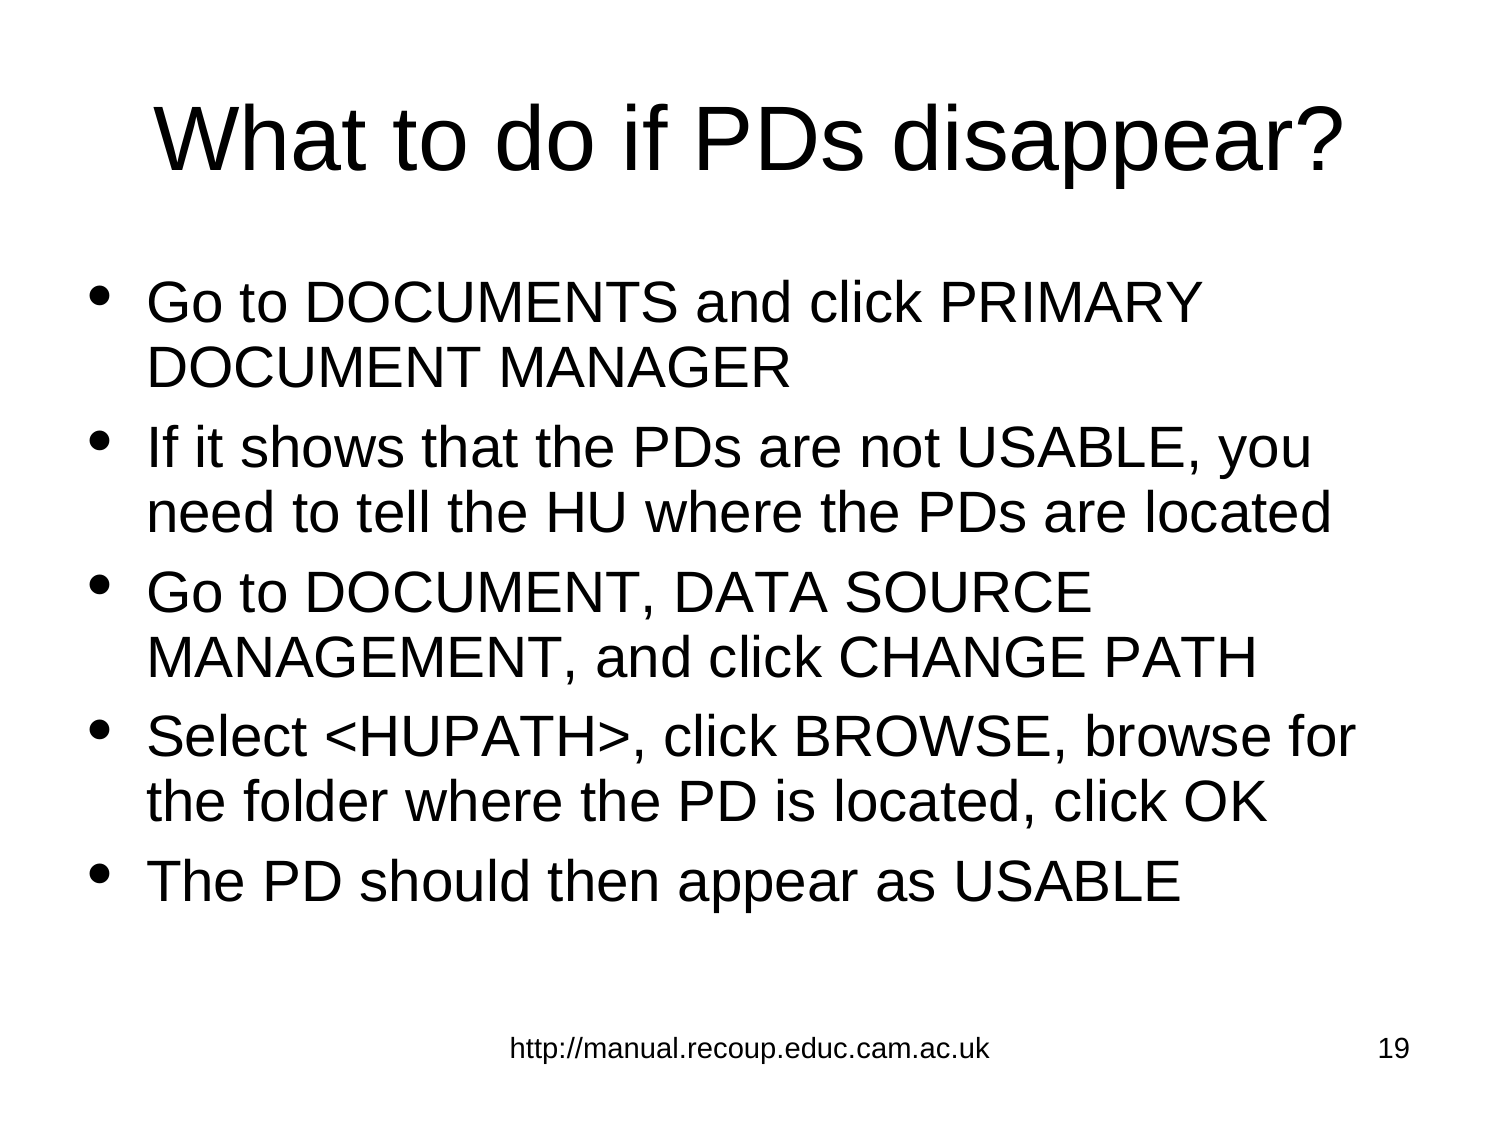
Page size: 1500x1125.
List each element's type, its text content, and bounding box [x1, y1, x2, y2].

list Go to DOCUMENTS and click PRIMARY DOCUMENT MANAGER If it shows that the PDs are not USABLE, you need to tell the HU where the PDs are located Go to DOCUMENT, DATA SOURCE MANAGEMENT, and click CHANGE PATH Select <HUPATH>, click BROWSE, browse for the folder where the PD is located, click OK The PD should then appear as USABLE [75, 262, 1426, 1006]
title What to do if PDs disappear? [75, 45, 1426, 233]
